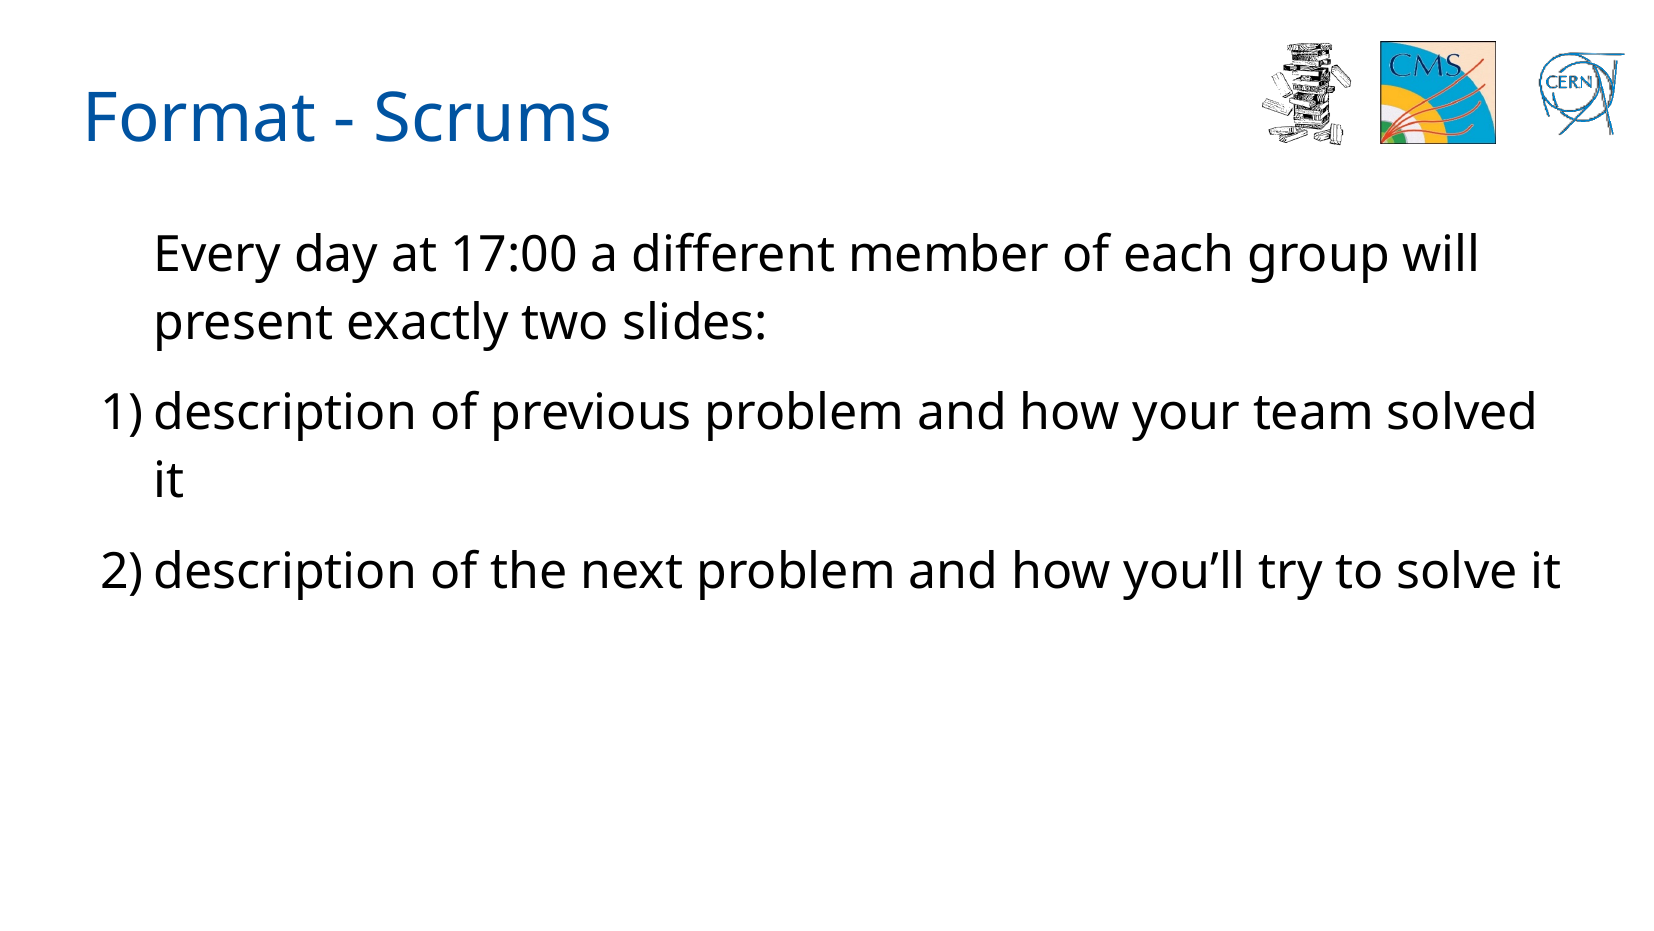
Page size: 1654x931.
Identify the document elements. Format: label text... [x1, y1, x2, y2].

picture [1530, 51, 1634, 136]
picture [1380, 41, 1496, 144]
picture [1260, 38, 1361, 147]
title Format - Scrums [82, 37, 1231, 193]
list Every day at 17:00 a different member of each group will present exactly two slides: description of previous problem and how your team solved it description of the next problem and how you’ll try to solve it [82, 217, 1571, 758]
